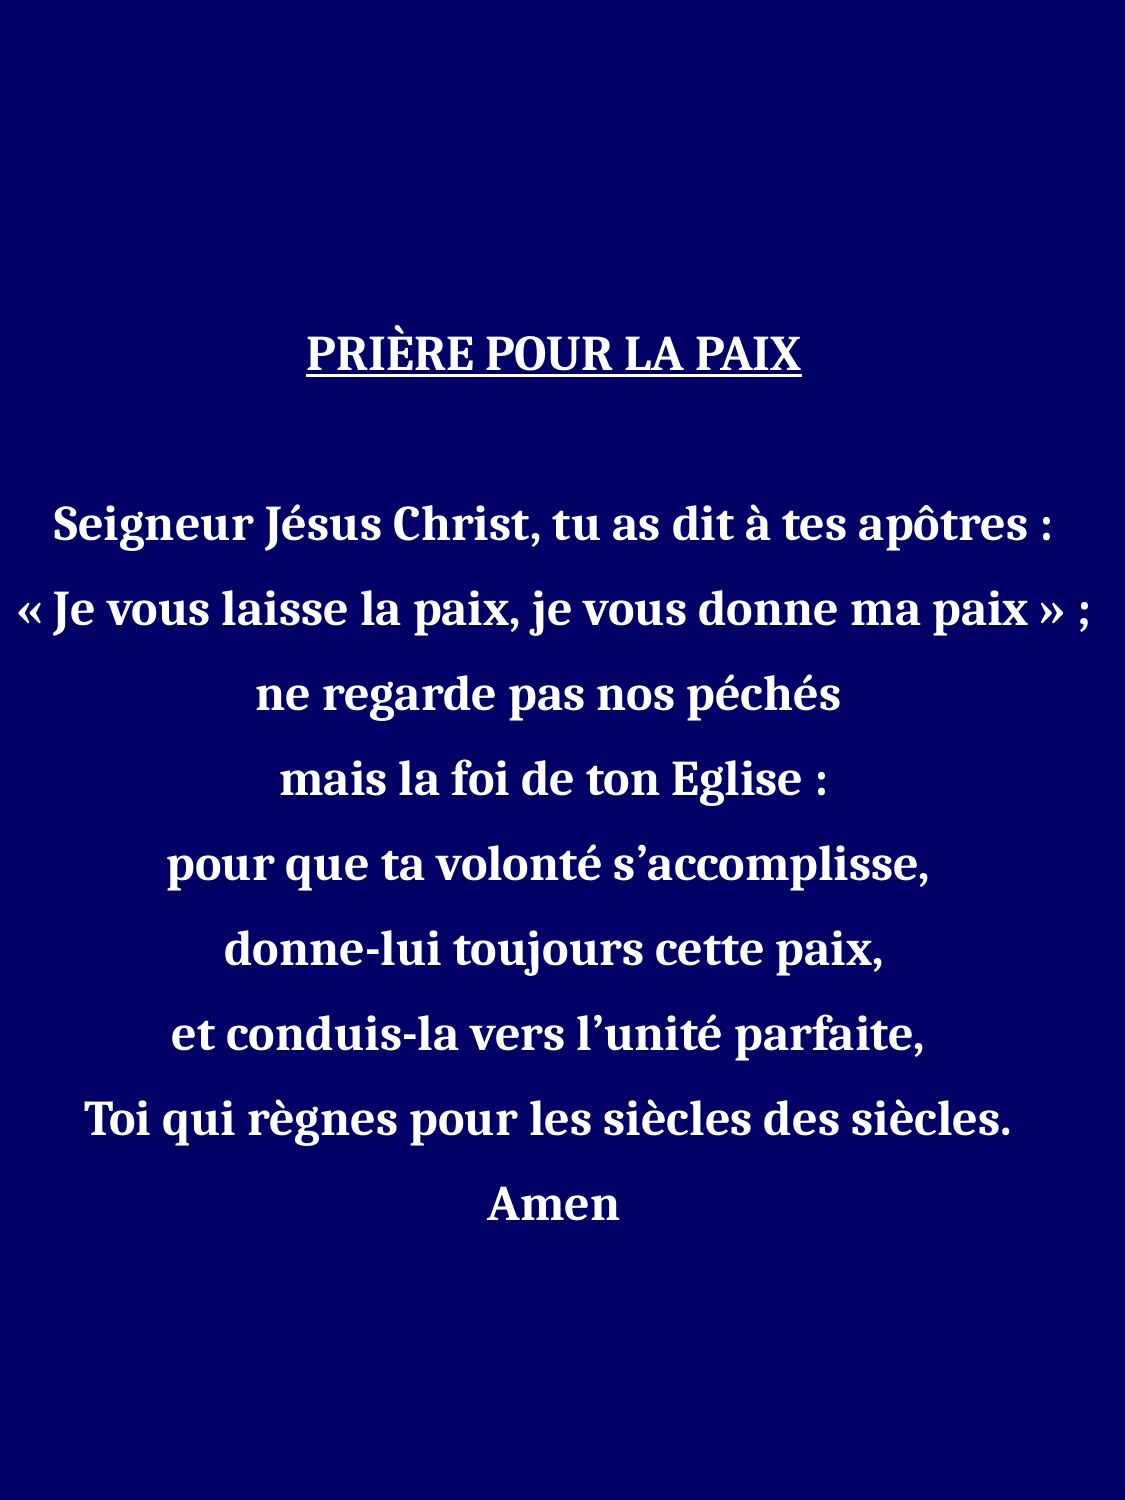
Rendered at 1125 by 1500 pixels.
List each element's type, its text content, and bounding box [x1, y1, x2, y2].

text_box PRIÈRE POUR LA PAIX Seigneur Jésus Christ, tu as dit à tes apôtres : « Je vous laisse la paix, je vous donne ma paix » ; ne regarde pas nos péchés mais la foi de ton Eglise : pour que ta volonté s’accomplisse, donne-lui toujours cette paix, et conduis-la vers l’unité parfaite, Toi qui règnes pour les siècles des siècles. Amen [0, 312, 1125, 1238]
